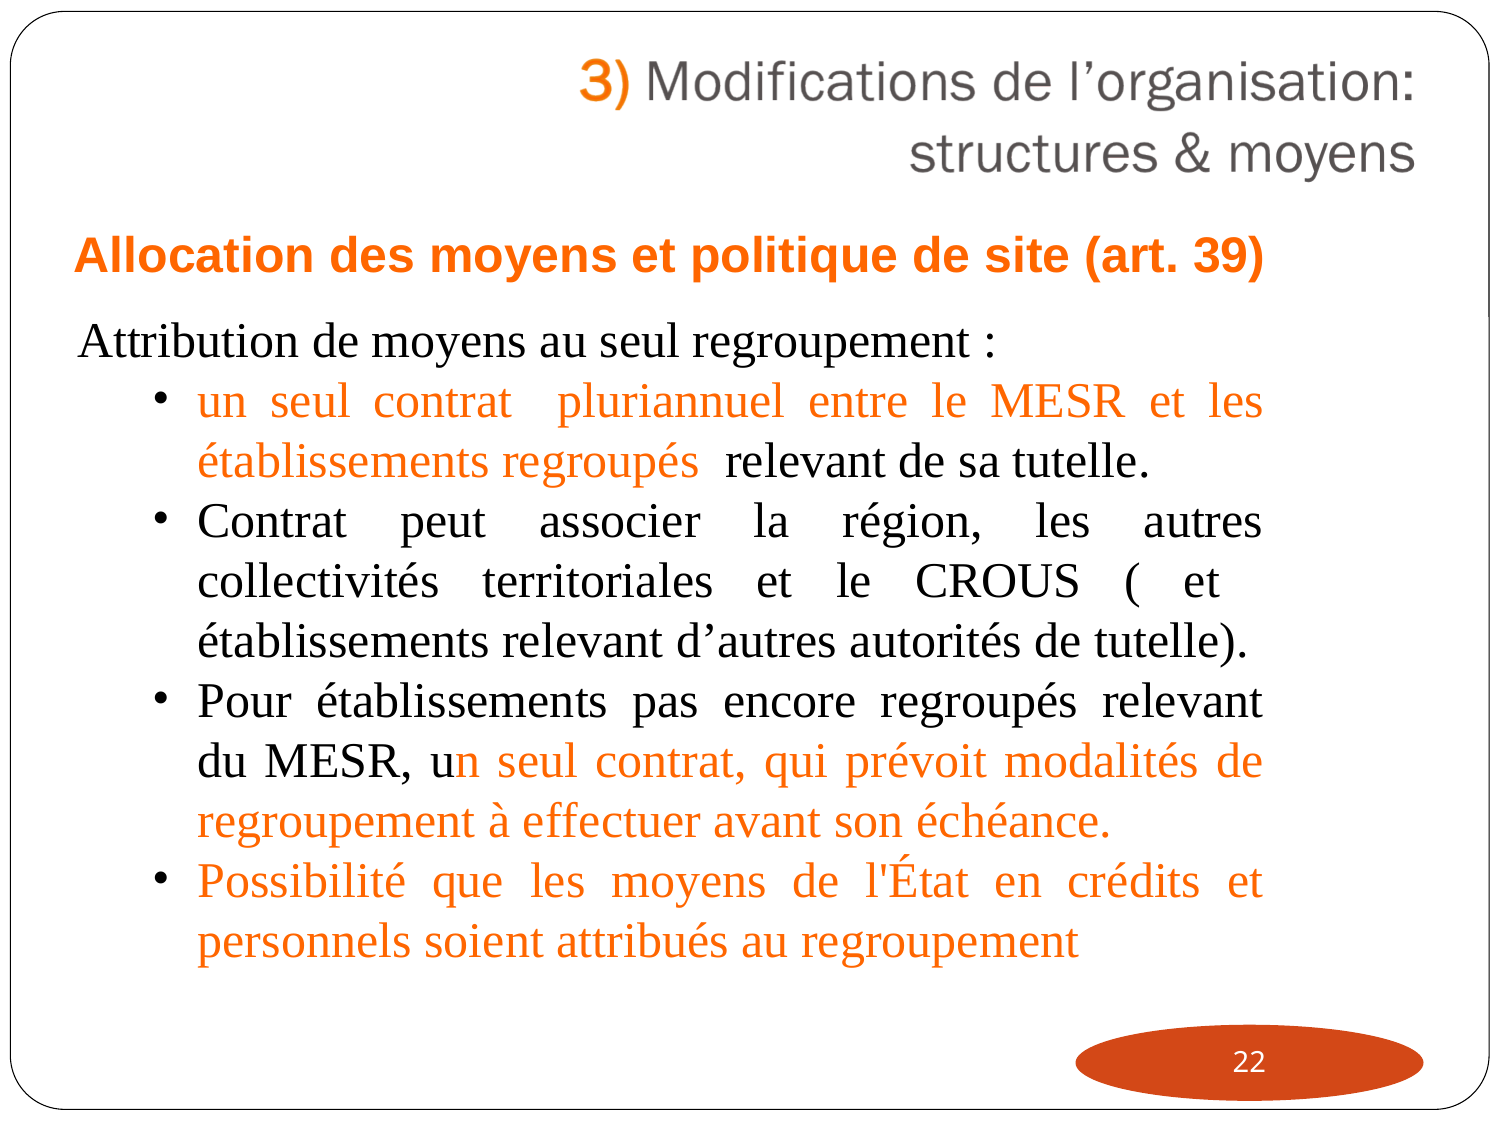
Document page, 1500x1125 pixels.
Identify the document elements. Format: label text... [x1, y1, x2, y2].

picture [198, 36, 1432, 198]
text_box Allocation des moyens et politique de site (art. 39) [59, 236, 1413, 330]
text_box Attribution de moyens au seul regroupement : un seul contrat pluriannuel entre le MESR et les établissements regroupés relevant de sa tutelle. Contrat peut associer la région, les autres collectivités territoriales et le CROUS ( et établissements relevant d’autres autorités de tutelle). Pour établissements pas encore regroupés relevant du MESR, un seul contrat, qui prévoit modalités de regroupement à effectuer avant son échéance. Possibilité que les moyens de l'État en crédits et personnels soient attribués au regroupement [62, 330, 1280, 1125]
text_box <numéro> [1280, 1025, 1424, 1101]
